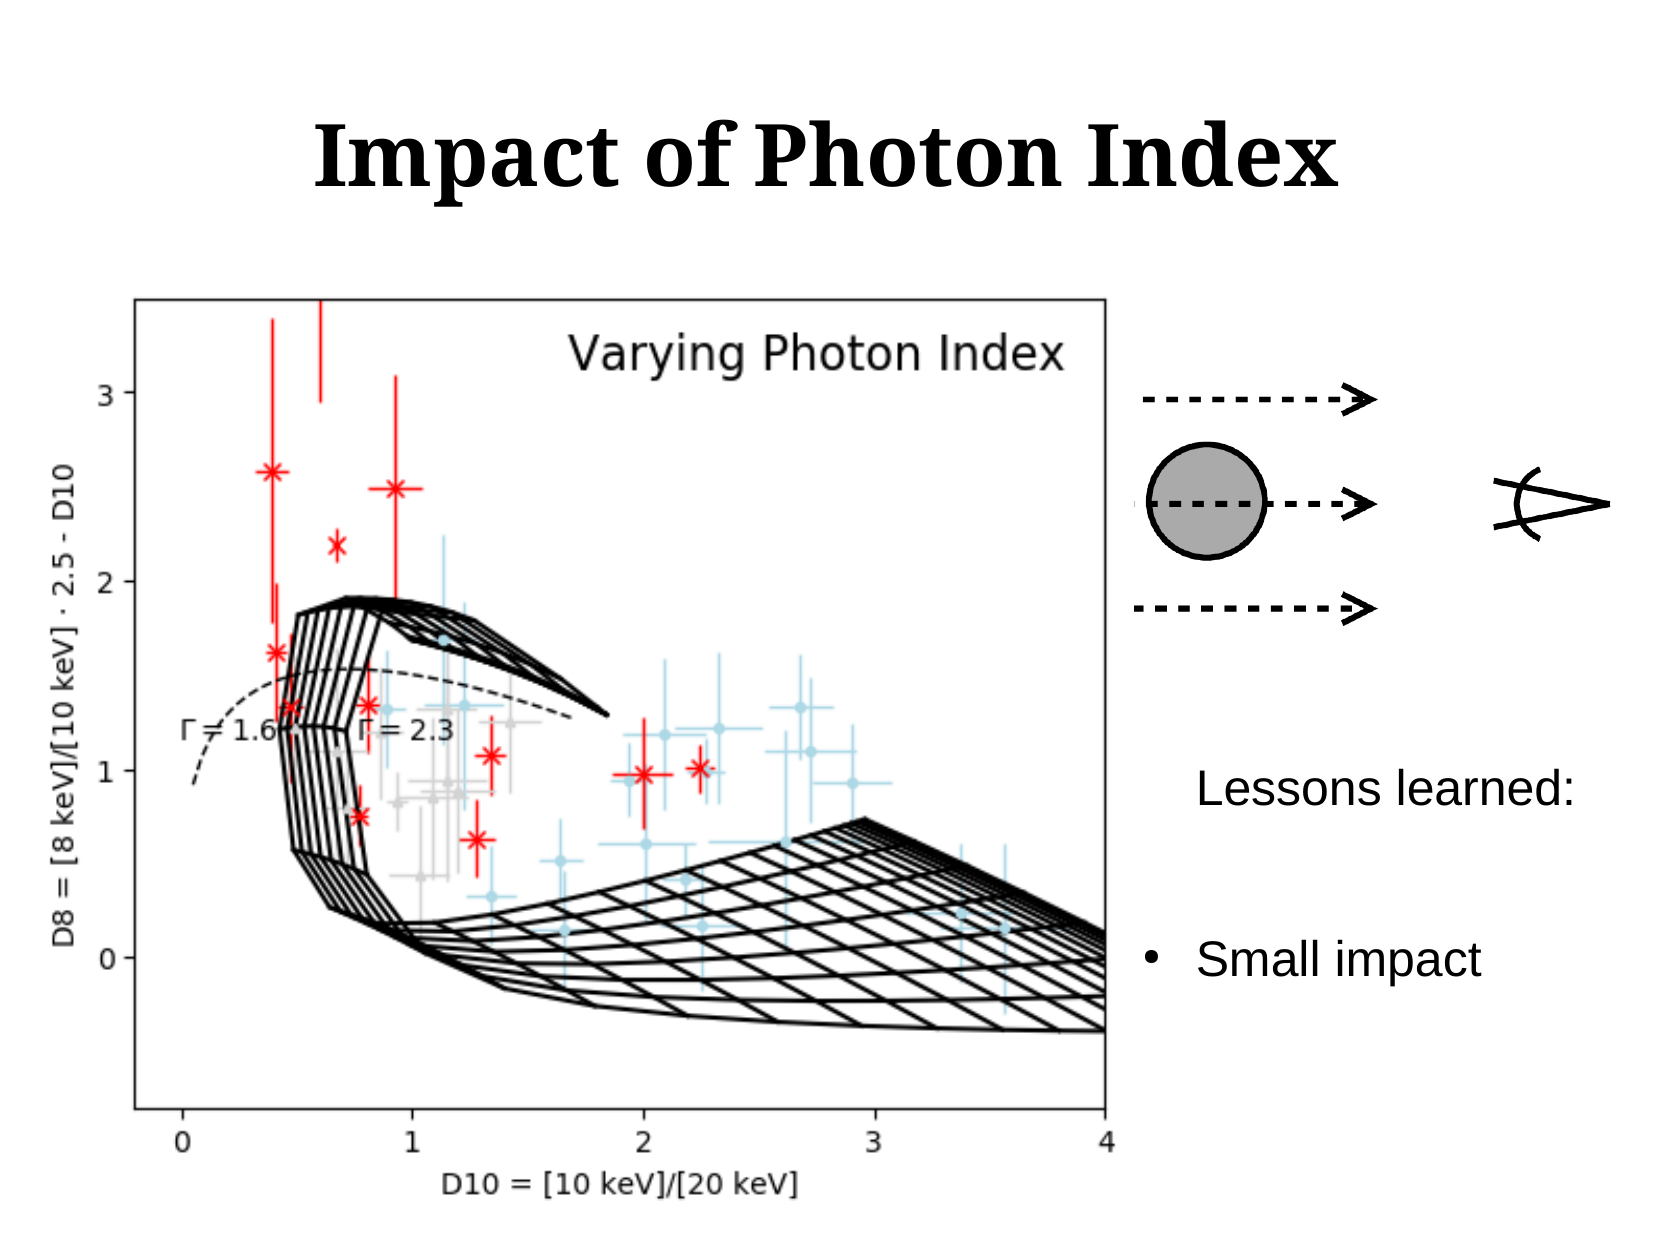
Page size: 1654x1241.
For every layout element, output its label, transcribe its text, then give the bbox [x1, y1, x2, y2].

list Lessons learned: Small impact [1125, 675, 1613, 1241]
title Impact of Photon Index [82, 49, 1571, 257]
picture [30, 272, 1613, 1220]
